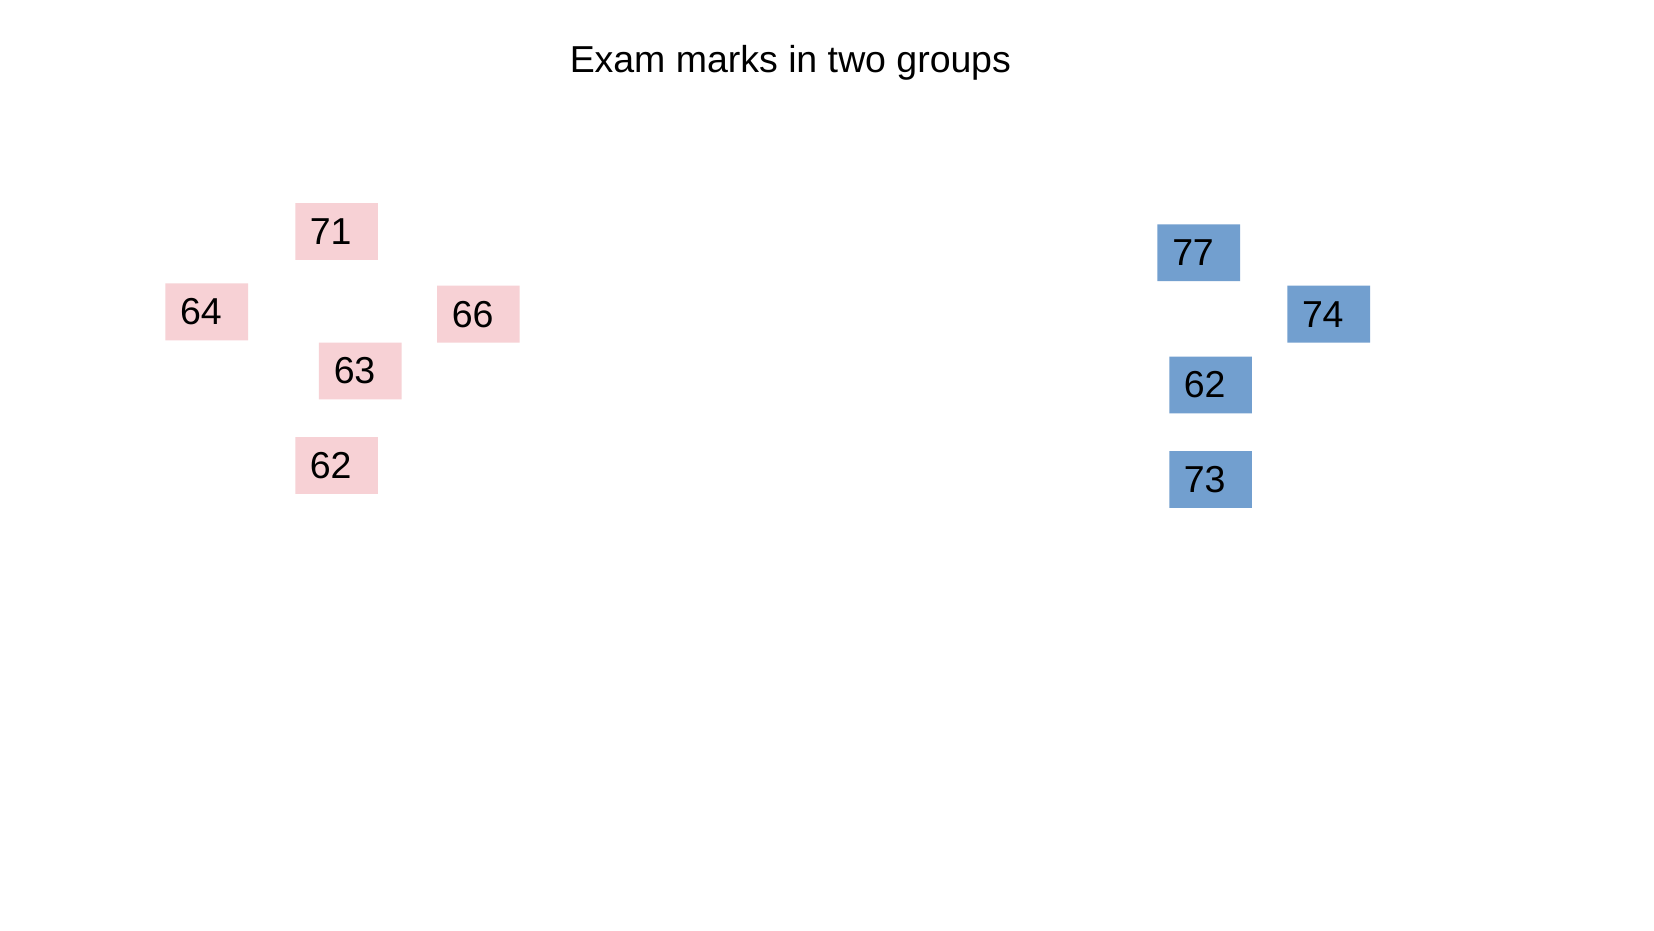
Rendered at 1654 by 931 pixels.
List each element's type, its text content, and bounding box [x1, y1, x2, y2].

text_box Exam marks in two groups [555, 31, 1087, 88]
text_box 62 [1169, 356, 1252, 414]
text_box 73 [1169, 451, 1252, 508]
text_box 64 [165, 283, 249, 341]
text_box 66 [437, 285, 520, 343]
text_box 77 [1157, 224, 1241, 282]
text_box 63 [318, 342, 402, 400]
text_box 74 [1287, 285, 1371, 343]
text_box 71 [295, 203, 378, 260]
text_box 62 [295, 437, 378, 494]
